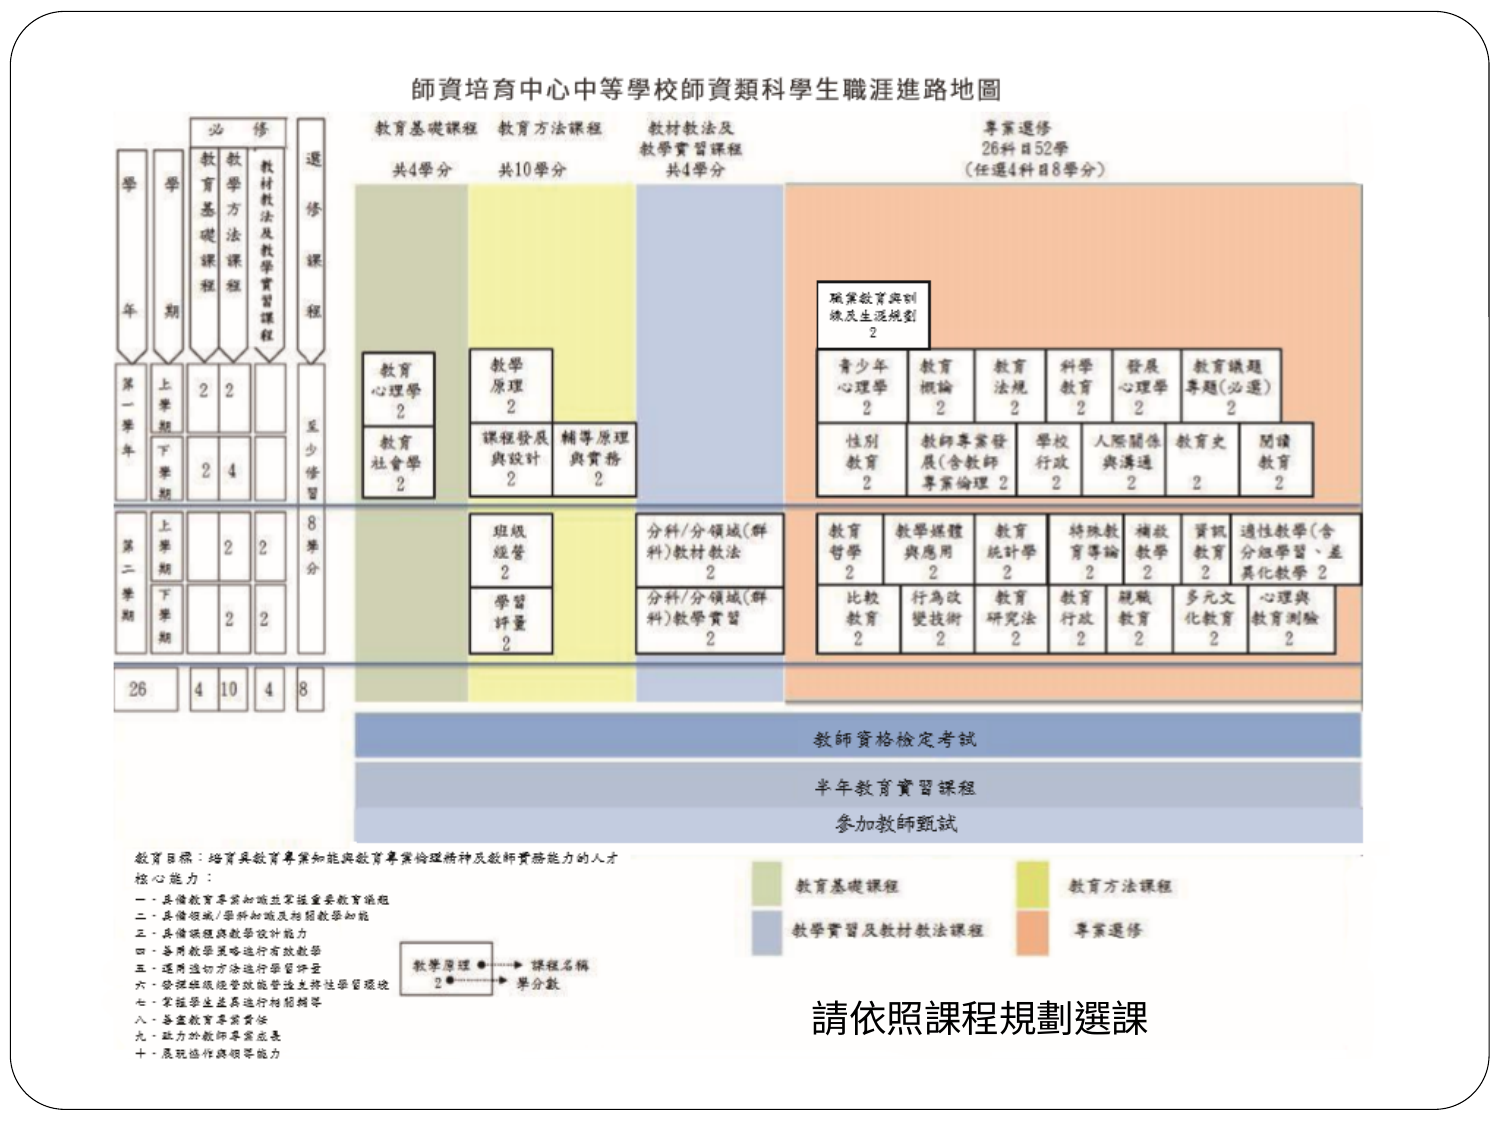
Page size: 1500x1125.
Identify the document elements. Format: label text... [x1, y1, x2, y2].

text_box 請依照課程規劃選課 [797, 987, 1176, 1049]
picture [29, 66, 1461, 1059]
